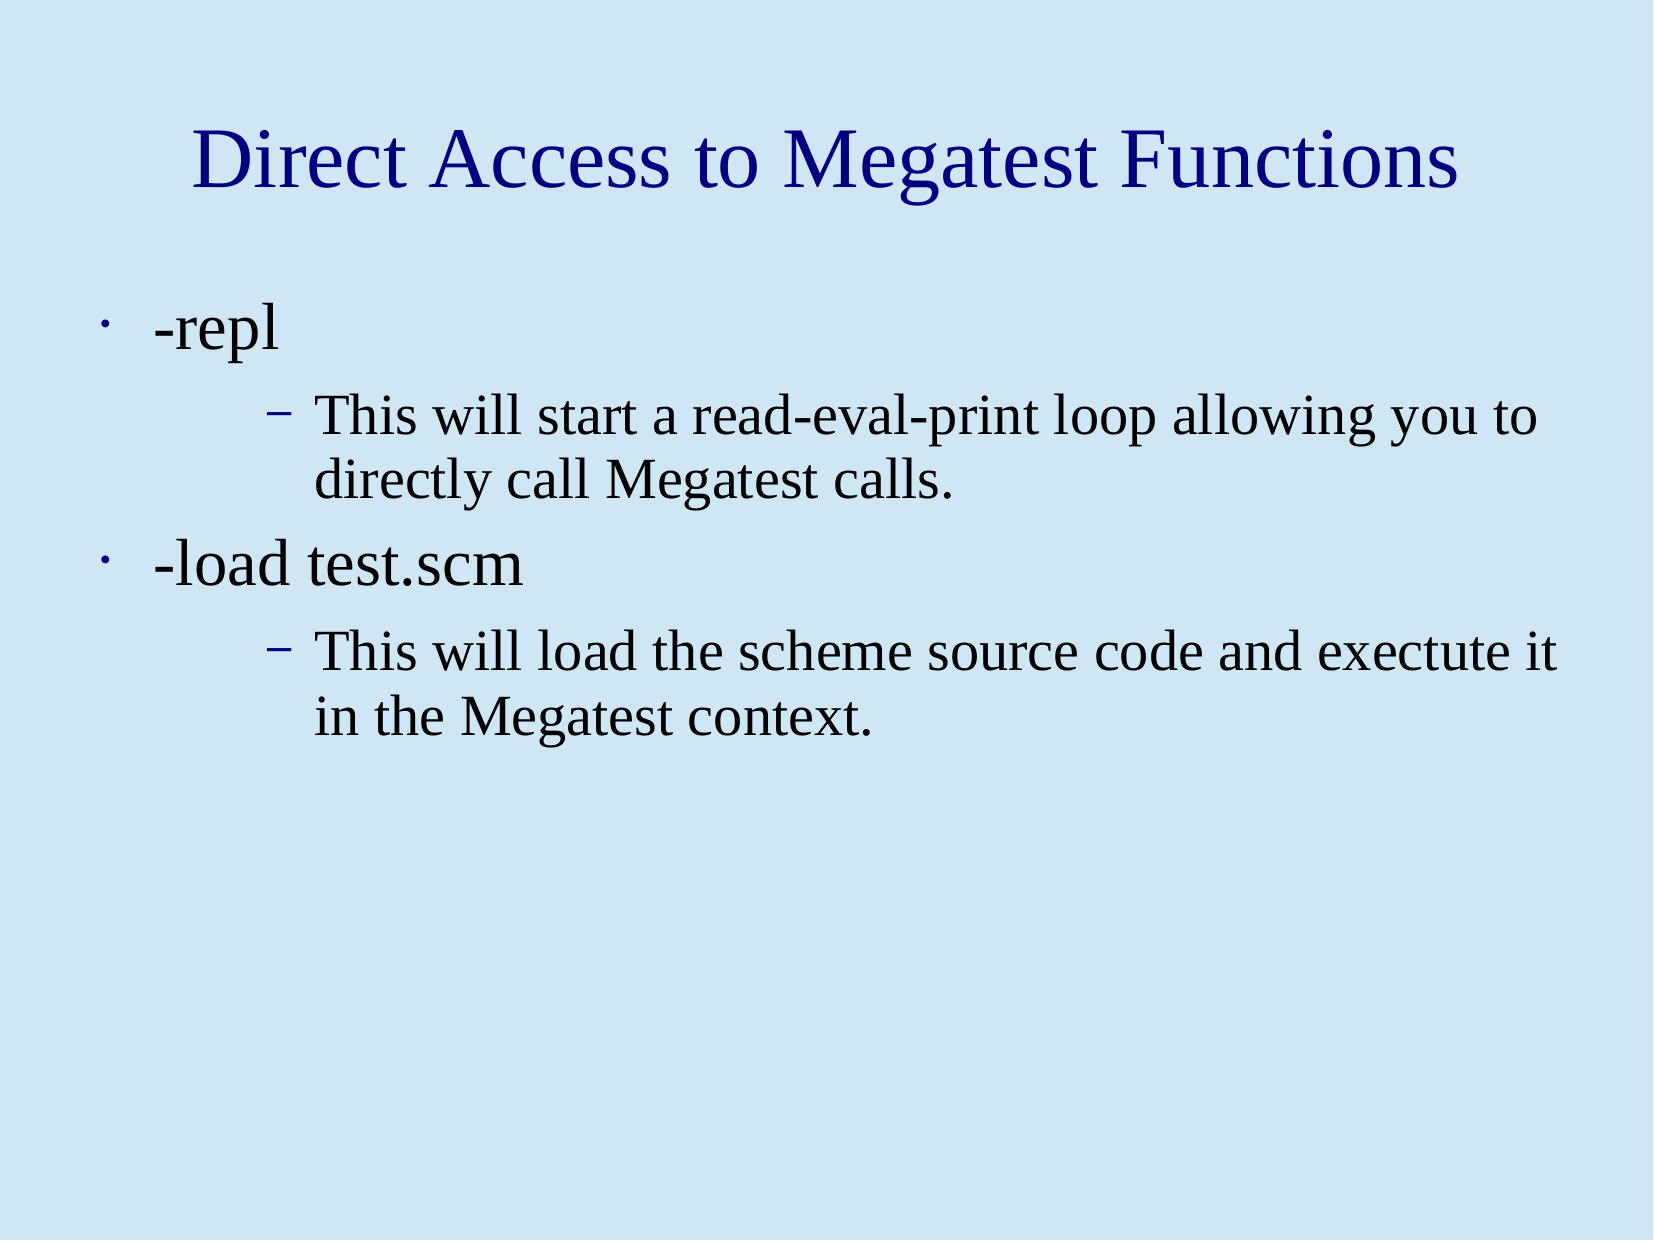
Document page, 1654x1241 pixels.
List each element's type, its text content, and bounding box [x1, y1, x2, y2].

title Direct Access to Megatest Functions [82, 55, 1571, 263]
list -repl This will start a read-eval-print loop allowing you to directly call Megatest calls. -load test.scm This will load the scheme source code and exectute it in the Megatest context. [82, 290, 1571, 1010]
